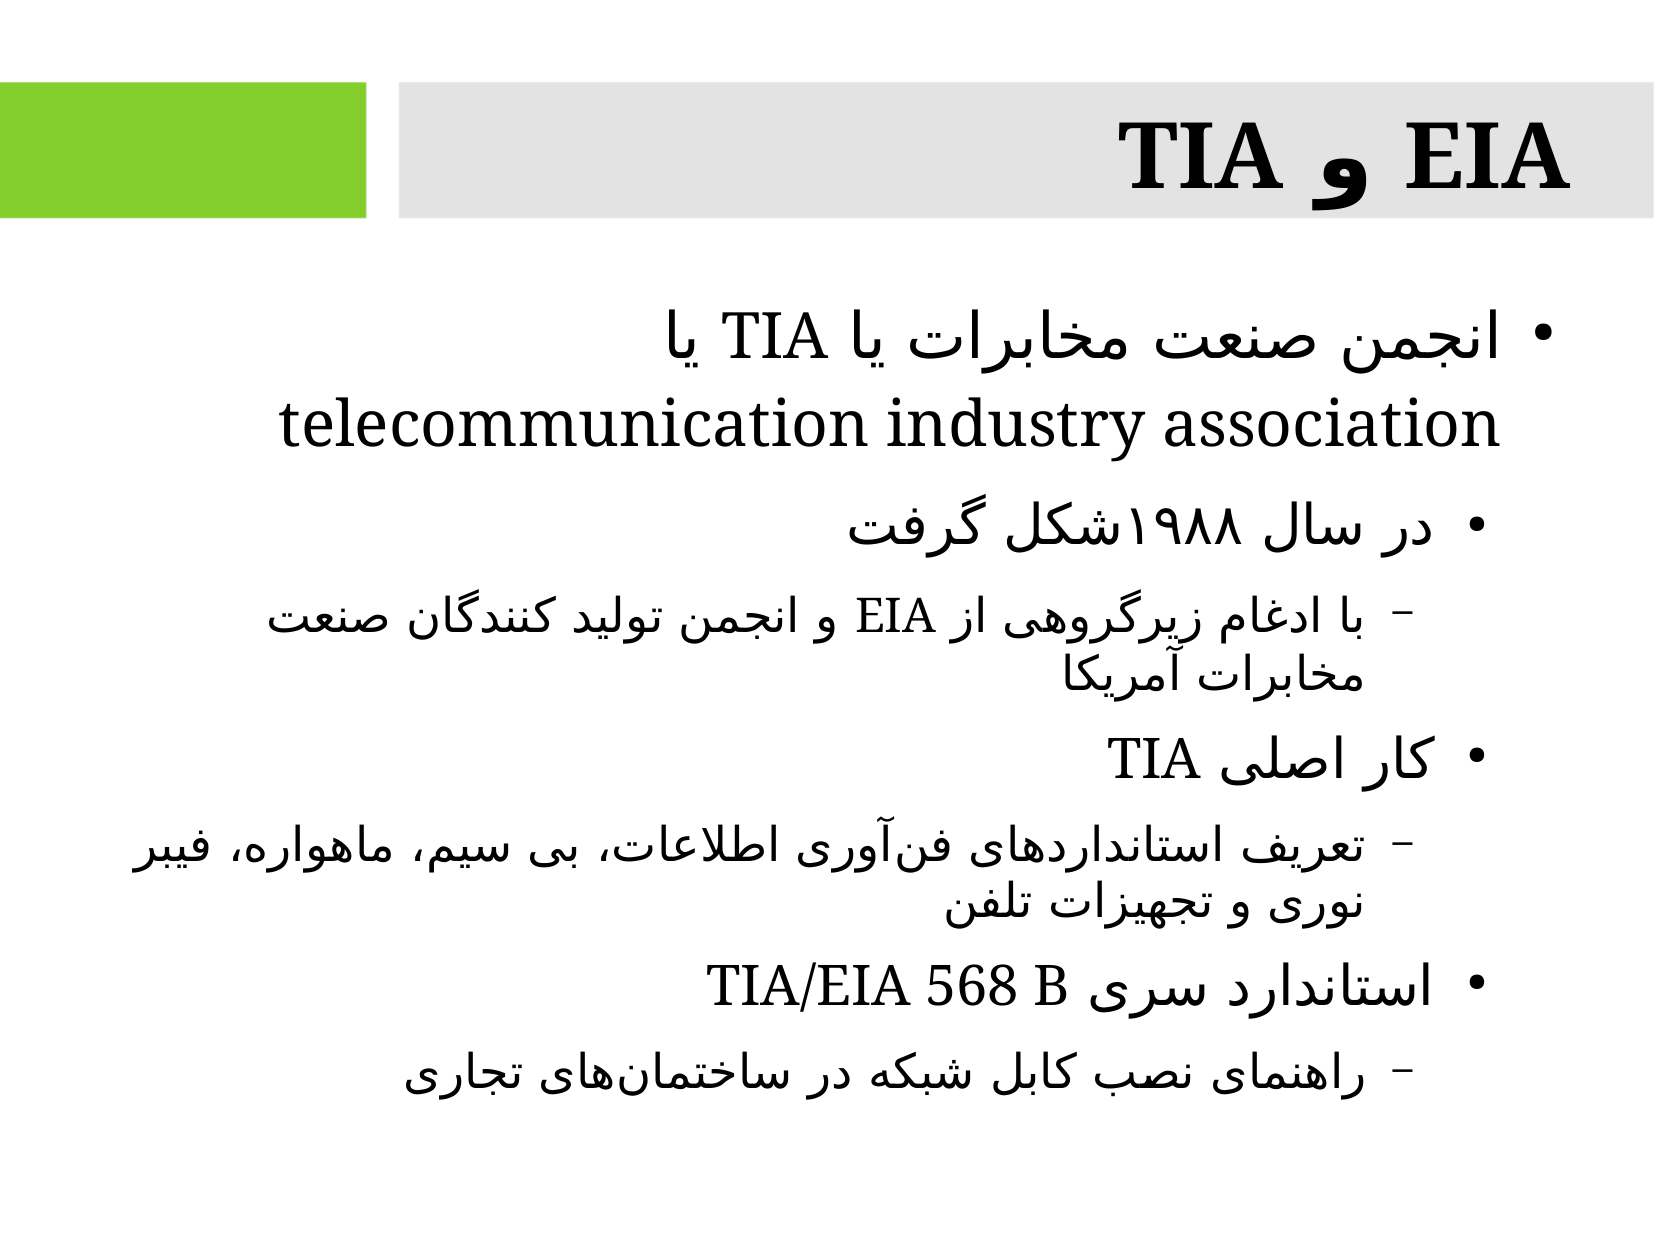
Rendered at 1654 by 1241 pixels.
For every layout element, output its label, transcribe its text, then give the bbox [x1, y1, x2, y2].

list انجمن صنعت مخابرات یا TIA یا telecommunication industry association در سال ۱۹۸۸شکل گرفت با ادغام زیرگروهی از EIA و انجمن تولید کنندگان صنعت مخابرات آمریکا کار اصلی TIA تعریف استانداردهای فن‌آوری اطلاعات، بی سیم، ماهواره، فیبر نوری و تجهیزات تلفن استاندارد سری TIA/EIA 568 B راهنمای نصب کابل شبکه در ساختمان‌های تجاری [82, 290, 1571, 1109]
title EIA و TIA [82, 49, 1571, 257]
picture [0, 0, 1654, 1241]
